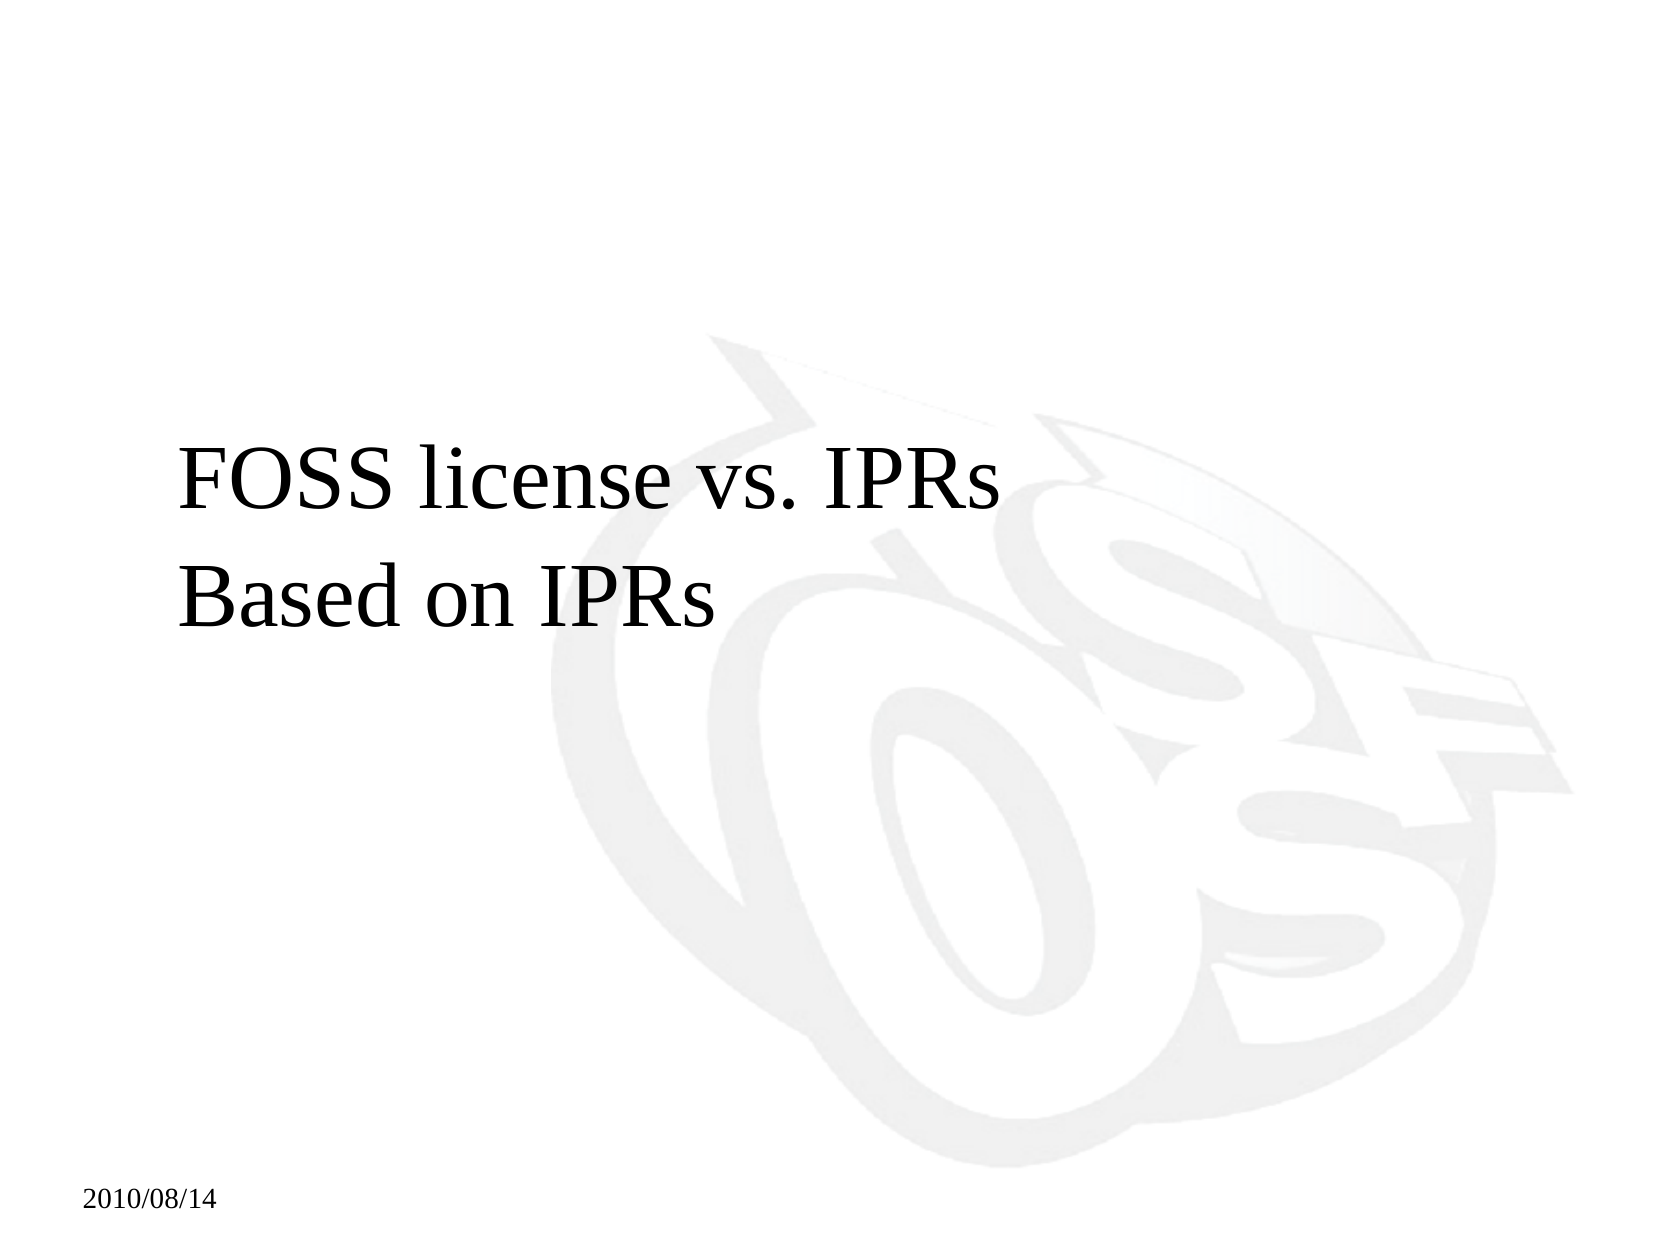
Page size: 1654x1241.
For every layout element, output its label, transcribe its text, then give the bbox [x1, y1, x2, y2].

picture [551, 331, 1577, 1170]
title FOSS license vs. IPRs [177, 313, 1418, 591]
title Based on IPRs [177, 591, 1418, 709]
